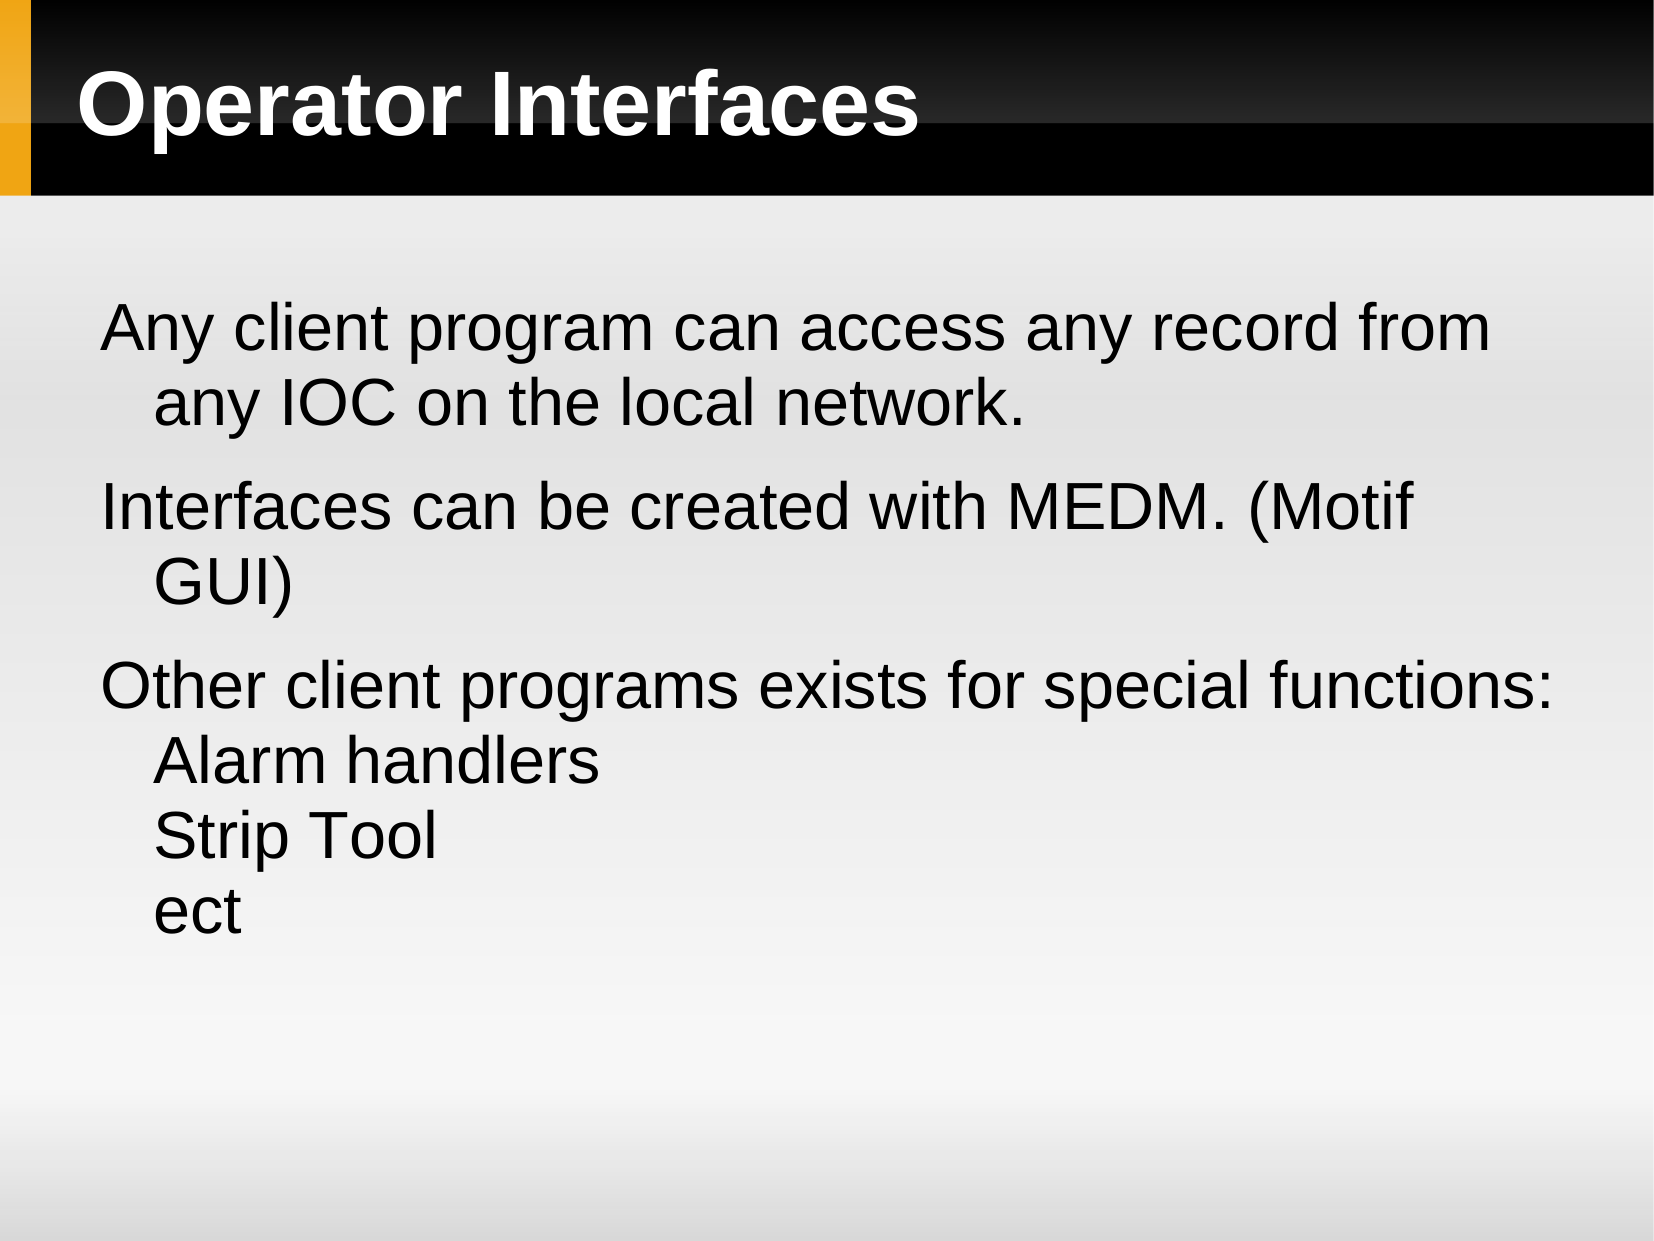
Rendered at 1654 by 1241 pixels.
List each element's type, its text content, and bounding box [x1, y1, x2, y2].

title Operator Interfaces [76, 7, 1565, 200]
list Any client program can access any record from any IOC on the local network. Interfaces can be created with MEDM. (Motif GUI) Other client programs exists for special functions: Alarm handlers Strip Tool ect [82, 290, 1571, 1094]
picture [0, 0, 1654, 1241]
